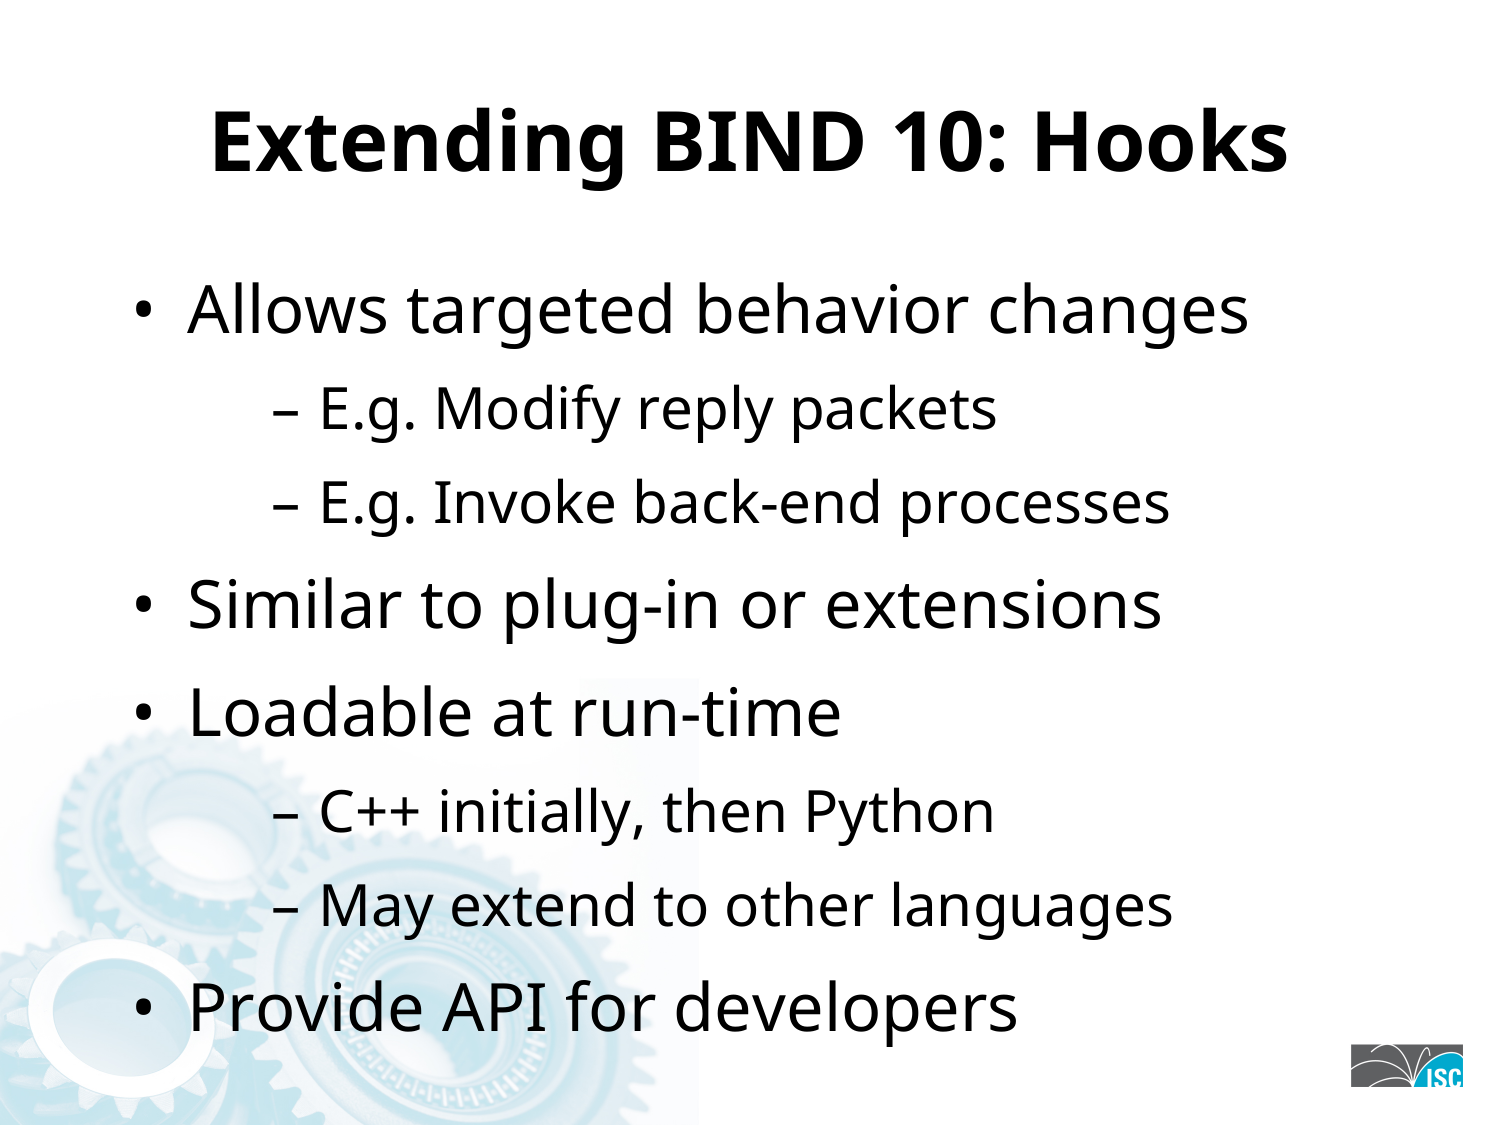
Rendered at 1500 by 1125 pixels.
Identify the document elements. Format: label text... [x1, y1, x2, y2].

list Allows targeted behavior changes E.g. Modify reply packets E.g. Invoke back-end processes Similar to plug-in or extensions Loadable at run-time C++ initially, then Python May extend to other languages Provide API for developers [75, 262, 1426, 1006]
title Extending BIND 10: Hooks [75, 31, 1426, 247]
picture [0, 0, 1500, 1125]
